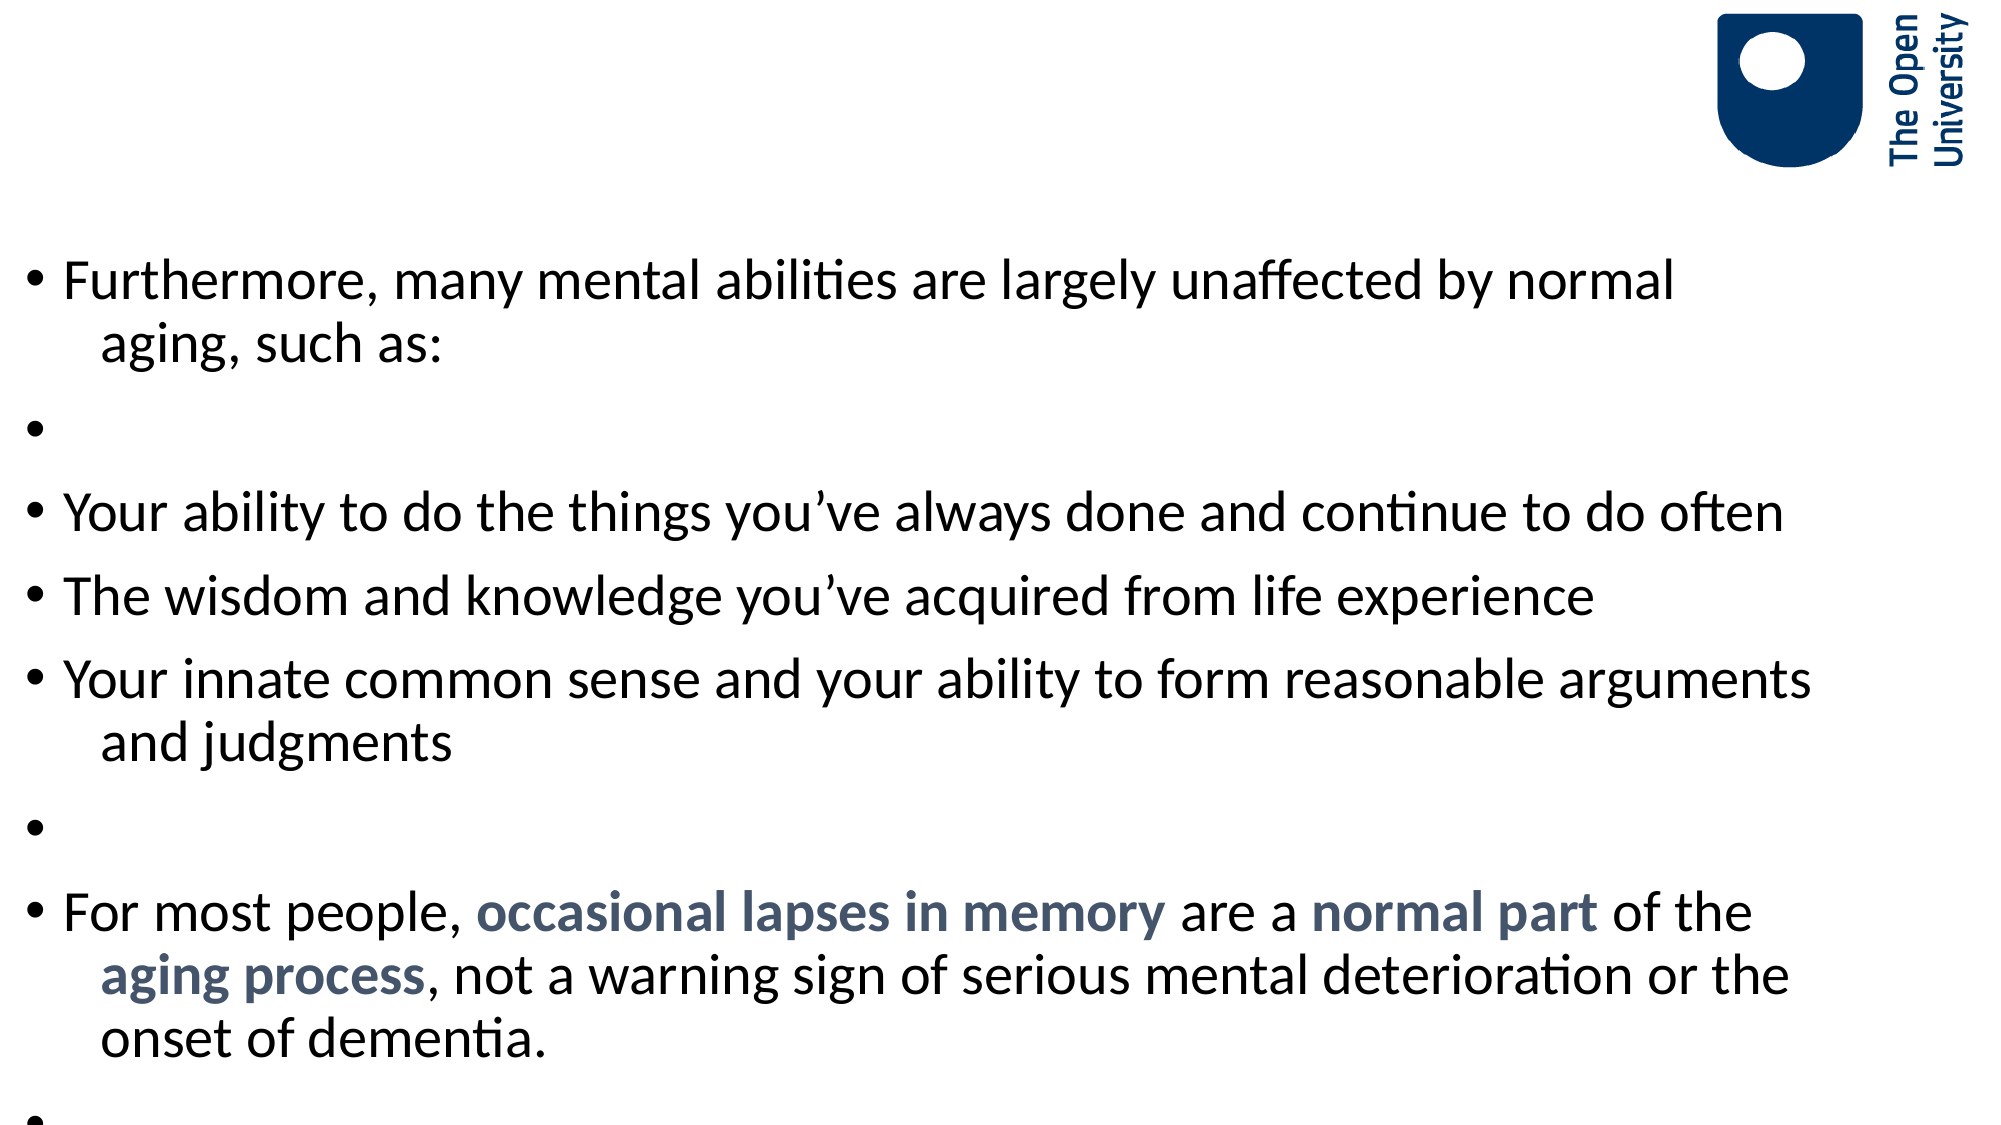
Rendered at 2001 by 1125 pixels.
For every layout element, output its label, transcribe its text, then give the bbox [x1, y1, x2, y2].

list Furthermore, many mental abilities are largely unaffected by normal aging, such as: Your ability to do the things you’ve always done and continue to do often The wisdom and knowledge you’ve acquired from life experience Your innate common sense and your ability to form reasonable arguments and judgments For most people, occasional lapses in memory are a normal part of the aging process, not a warning sign of serious mental deterioration or the onset of dementia. [10, 241, 1844, 1086]
picture [1716, 10, 1971, 170]
